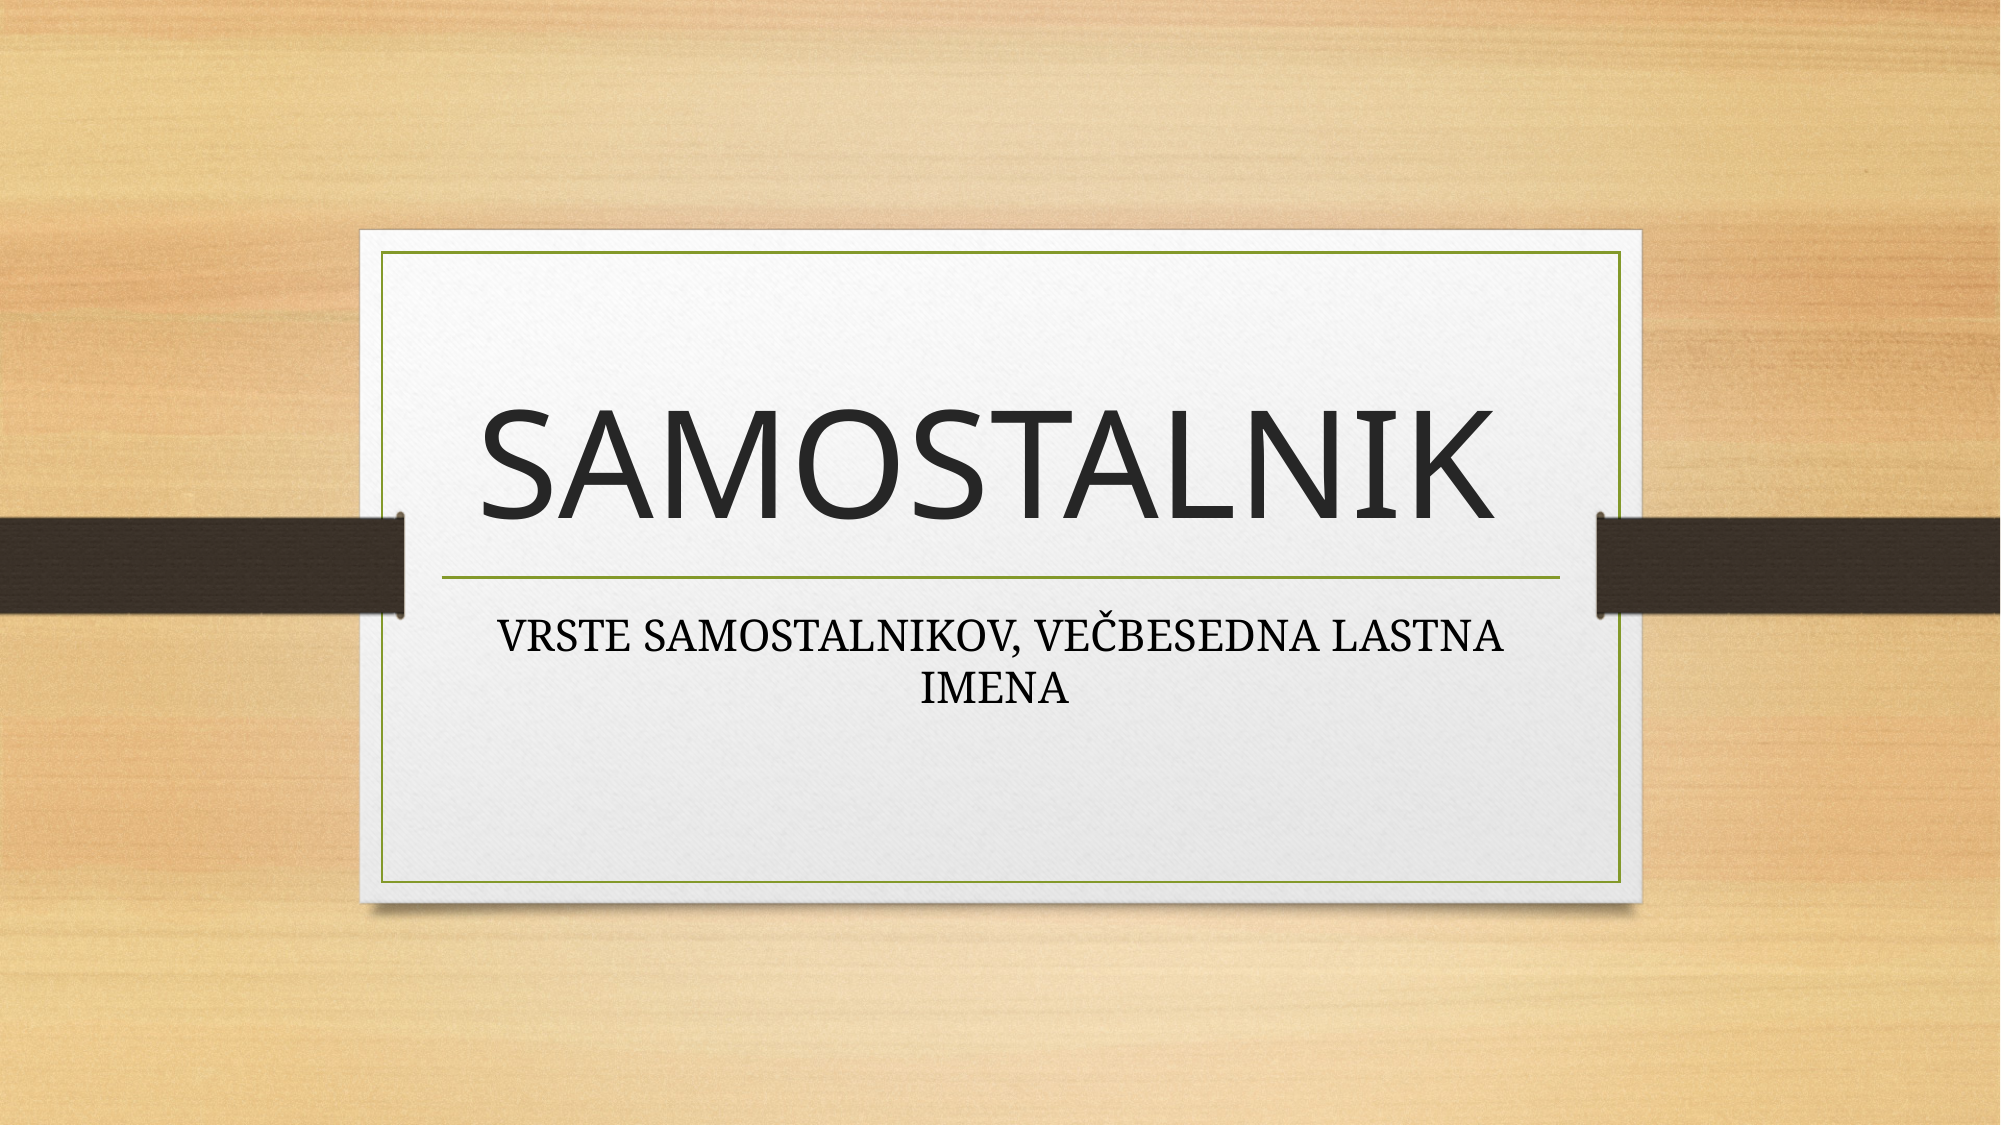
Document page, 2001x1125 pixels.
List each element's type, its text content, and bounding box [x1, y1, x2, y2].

title SAMOSTALNIK [441, 306, 1560, 556]
subtitle VRSTE SAMOSTALNIKOV, VEČBESEDNA LASTNA IMENA [441, 600, 1560, 817]
